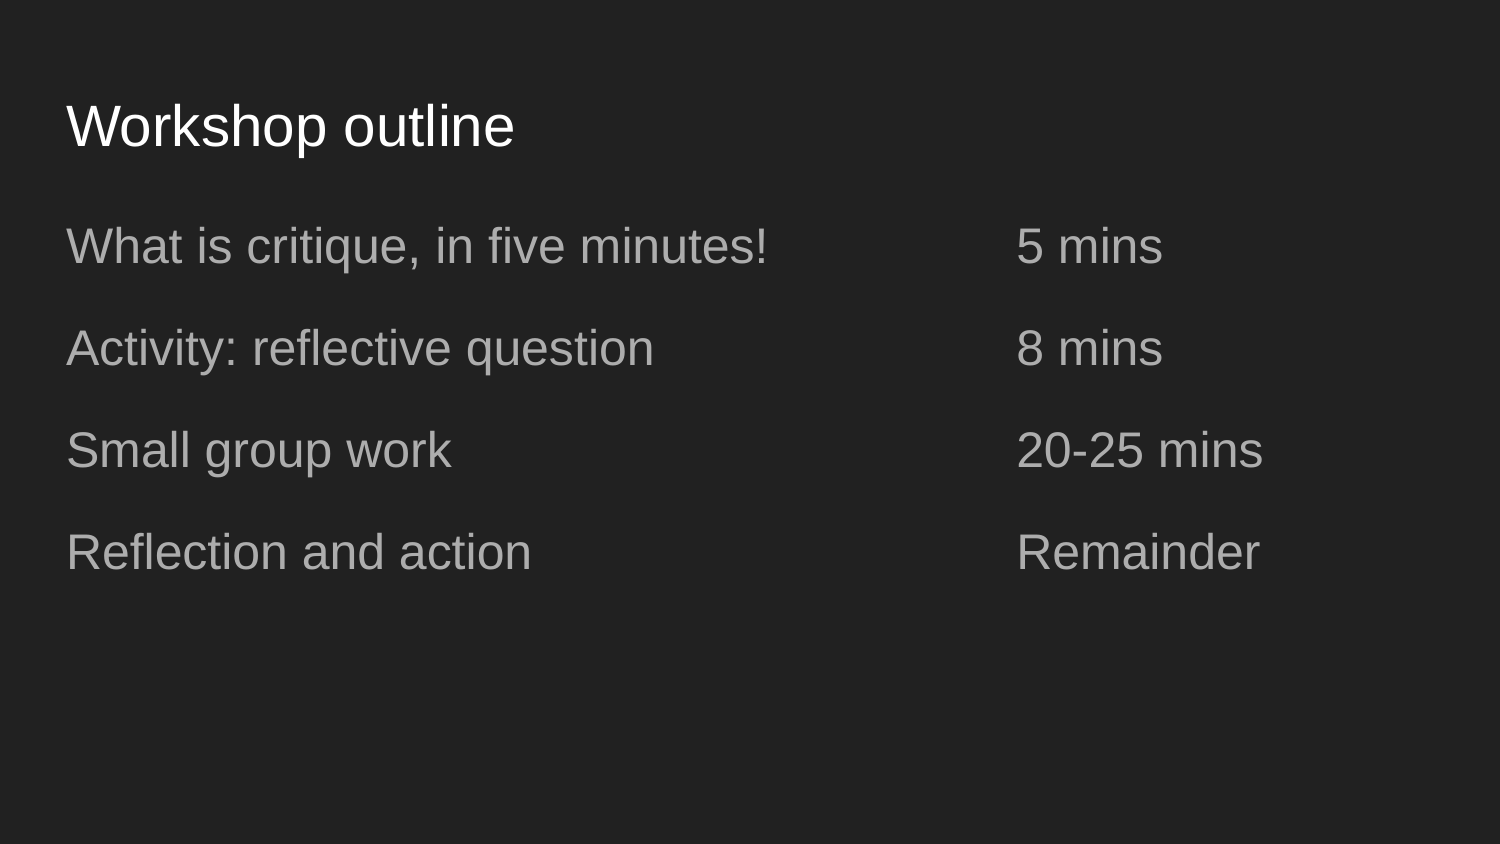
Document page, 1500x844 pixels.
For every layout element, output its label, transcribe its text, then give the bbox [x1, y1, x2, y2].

title Workshop outline [51, 72, 1449, 167]
list What is critique, in five minutes! Activity: reflective question Small group work Reflection and action [51, 189, 862, 750]
list 5 mins 8 mins 20-25 mins Remainder [1001, 189, 1321, 750]
